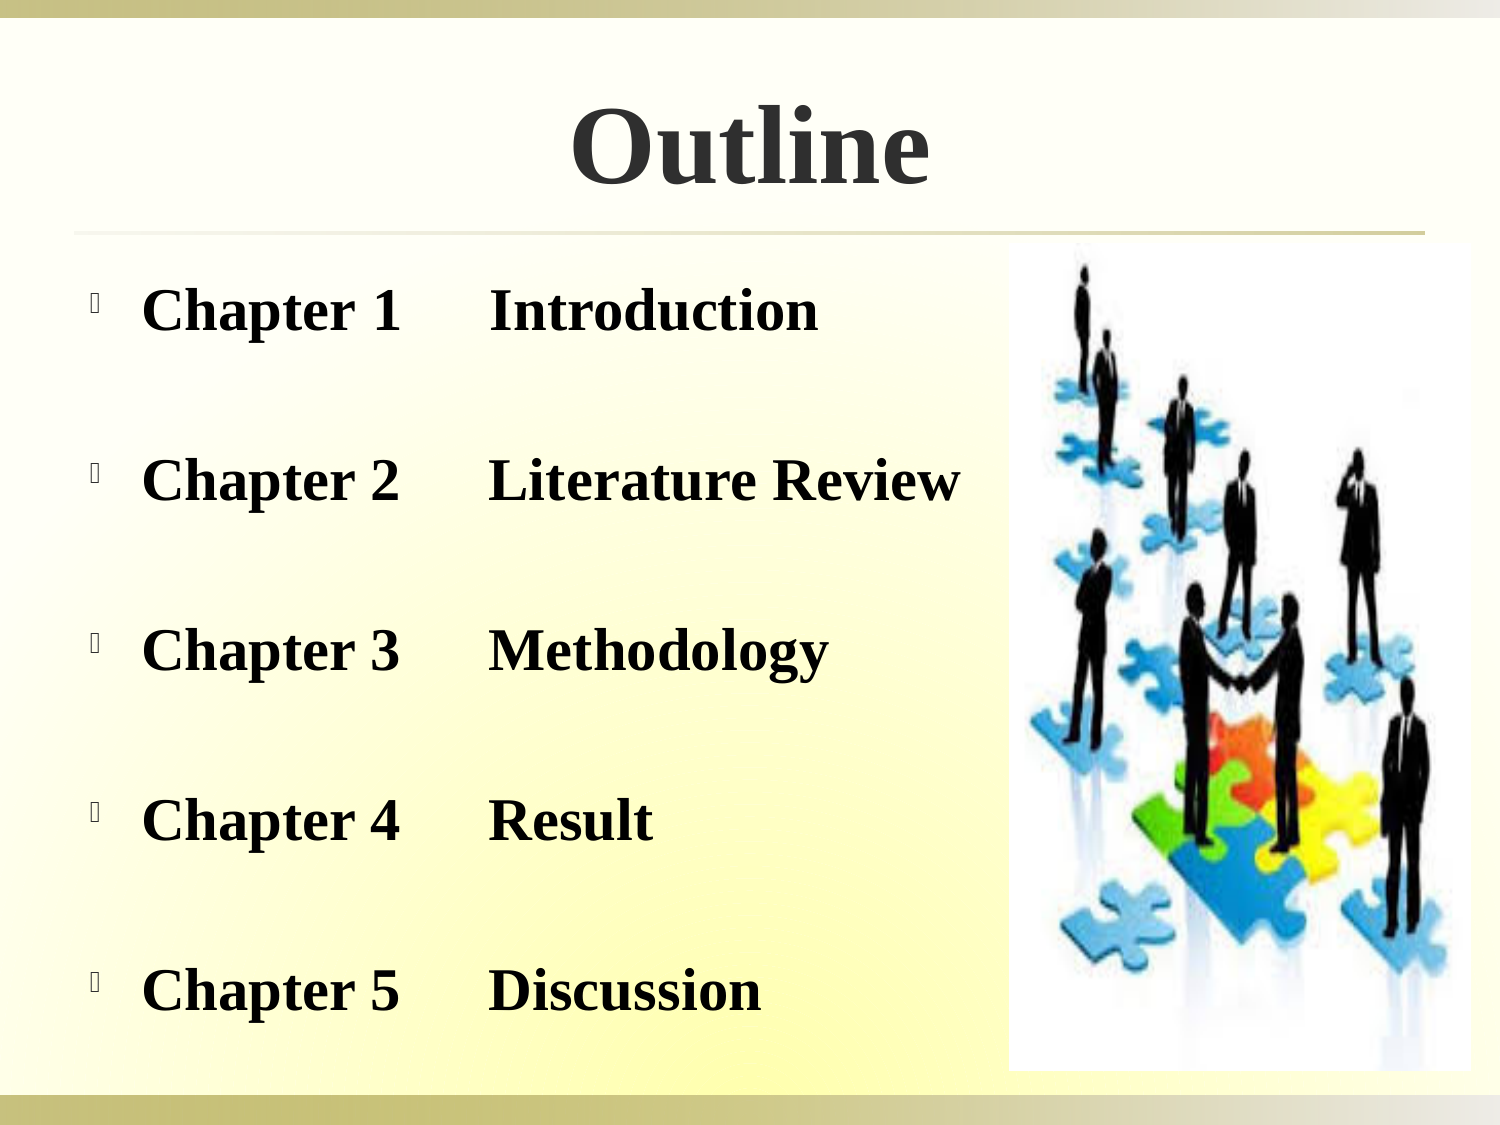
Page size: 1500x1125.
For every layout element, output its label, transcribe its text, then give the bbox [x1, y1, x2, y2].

list Chapter 1 Introduction Chapter 2 Literature Review Chapter 3 Methodology Chapter 4 Result Chapter 5 Discussion [75, 262, 1009, 1032]
title Outline [75, 45, 1425, 233]
picture [1009, 243, 1471, 1071]
